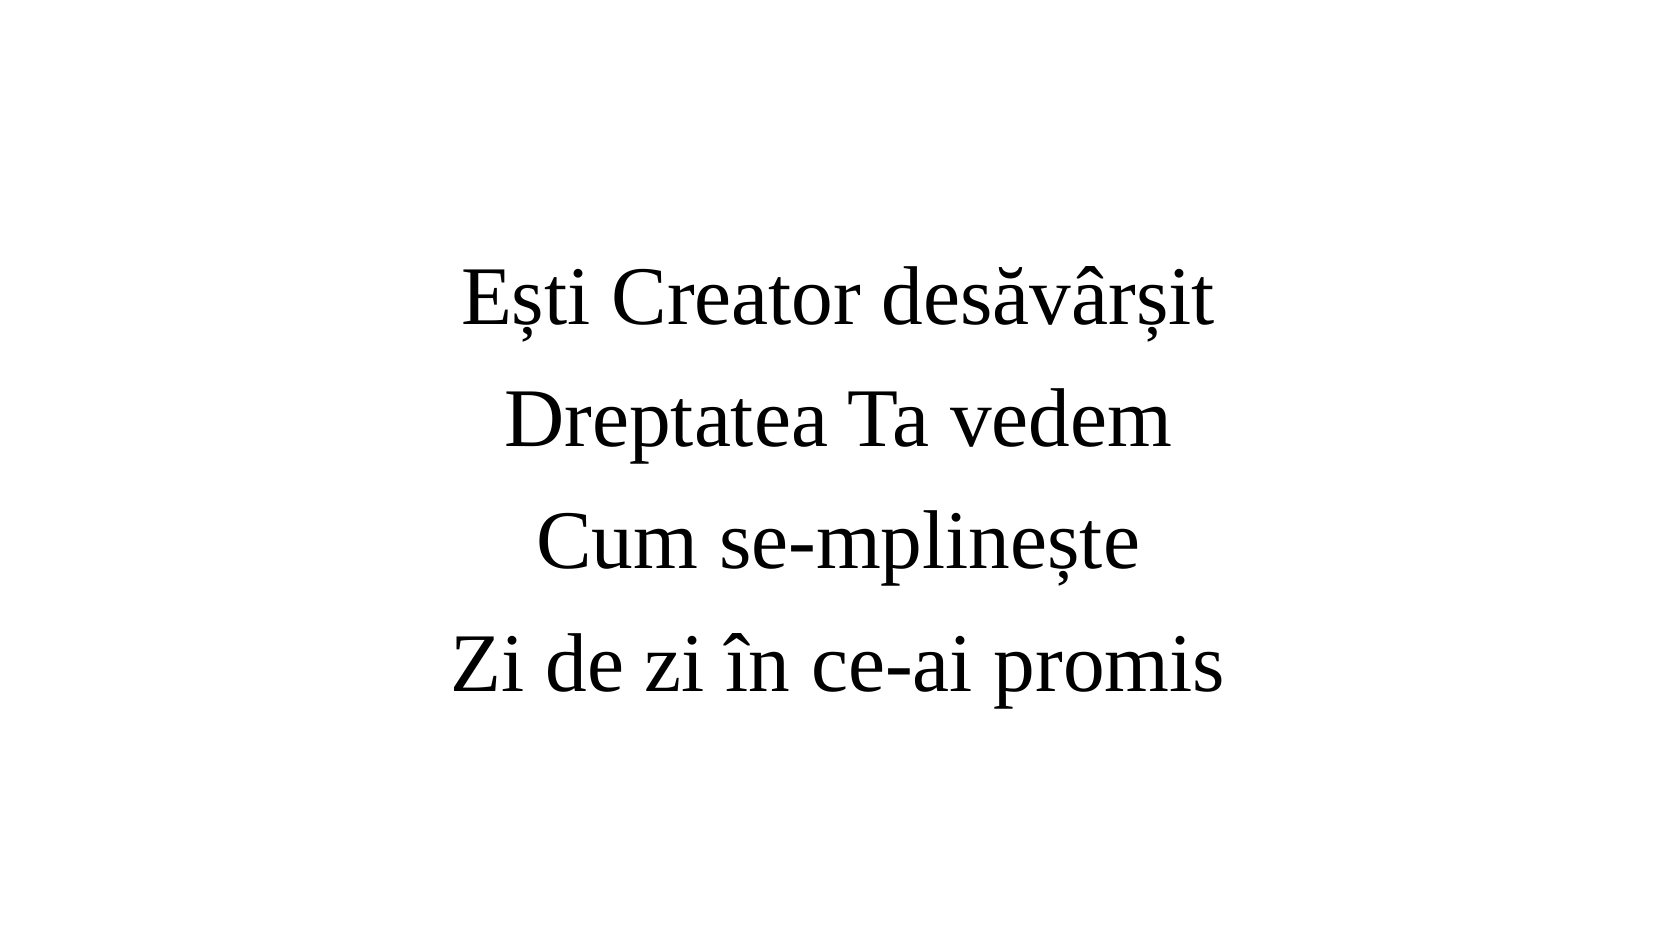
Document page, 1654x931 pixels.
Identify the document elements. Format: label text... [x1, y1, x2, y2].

subtitle Ești Creator desăvârșit Dreptatea Ta vedem Cum se-mplinește Zi de zi în ce-ai promis [177, 237, 1501, 712]
